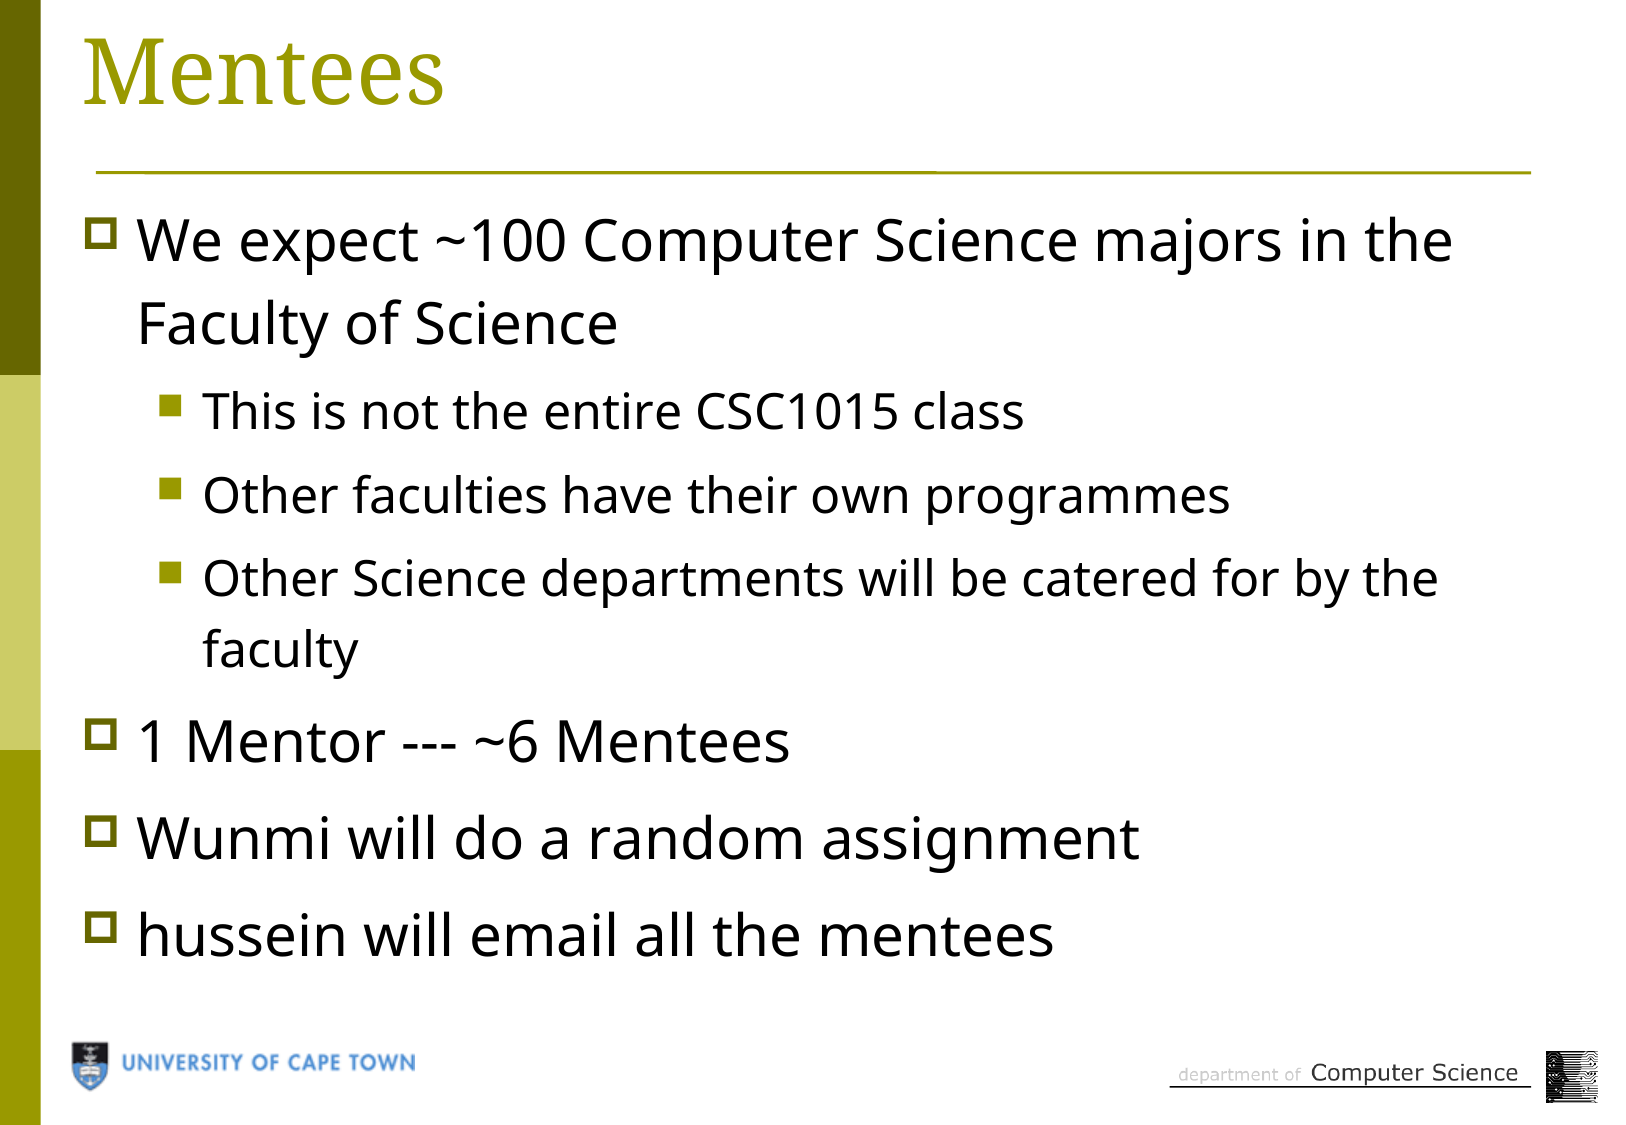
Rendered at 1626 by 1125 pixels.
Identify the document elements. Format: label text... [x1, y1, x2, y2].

picture [61, 1024, 415, 1103]
picture [1546, 1051, 1598, 1103]
list We expect ~100 Computer Science majors in the Faculty of Science This is not the entire CSC1015 class Other faculties have their own programmes Other Science departments will be catered for by the faculty 1 Mentor --- ~6 Mentees Wunmi will do a random assignment hussein will email all the mentees [81, 196, 1543, 939]
picture [1169, 1043, 1532, 1091]
title Mentees [81, 0, 1543, 172]
